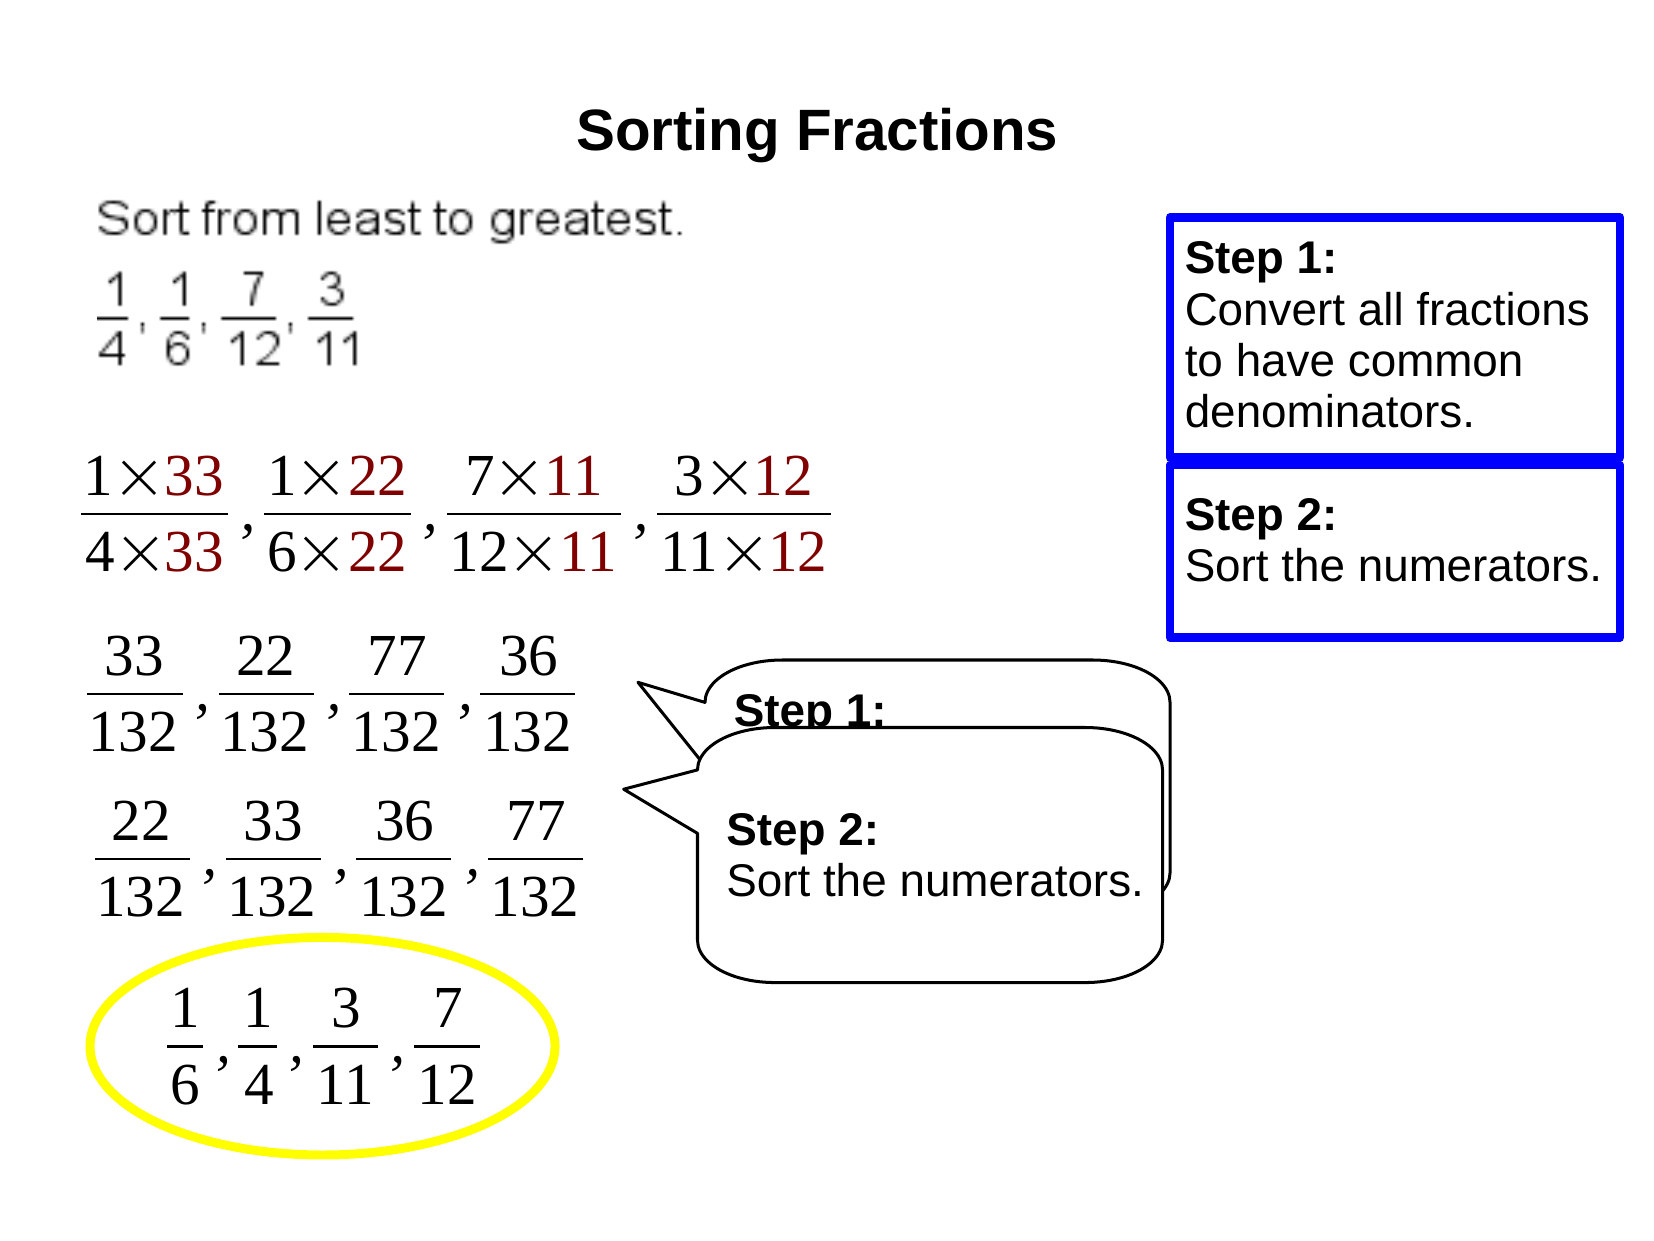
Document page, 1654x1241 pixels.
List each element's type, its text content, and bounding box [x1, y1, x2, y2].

text_box Step 1: Convert all fractions to have common denominators. Step 2: Sort the numerators. [1170, 225, 1628, 1113]
text_box Step 1: Convert all fractions to have common denominators. [637, 660, 1171, 891]
chart [157, 974, 490, 1118]
text_box Sorting Fractions [45, 90, 1591, 224]
chart [71, 442, 841, 586]
picture [97, 179, 901, 421]
text_box Step 2: Sort the numerators. [623, 727, 1163, 983]
chart [85, 787, 593, 931]
text_box Step 1: Convert all fractions to have common denominators. Step 2: Sort the numerators. [1174, 469, 1616, 633]
text_box Step 1: Convert all fractions to have common denominators. Step 2: Sort the numerators. [1174, 225, 1616, 453]
chart [77, 622, 586, 766]
